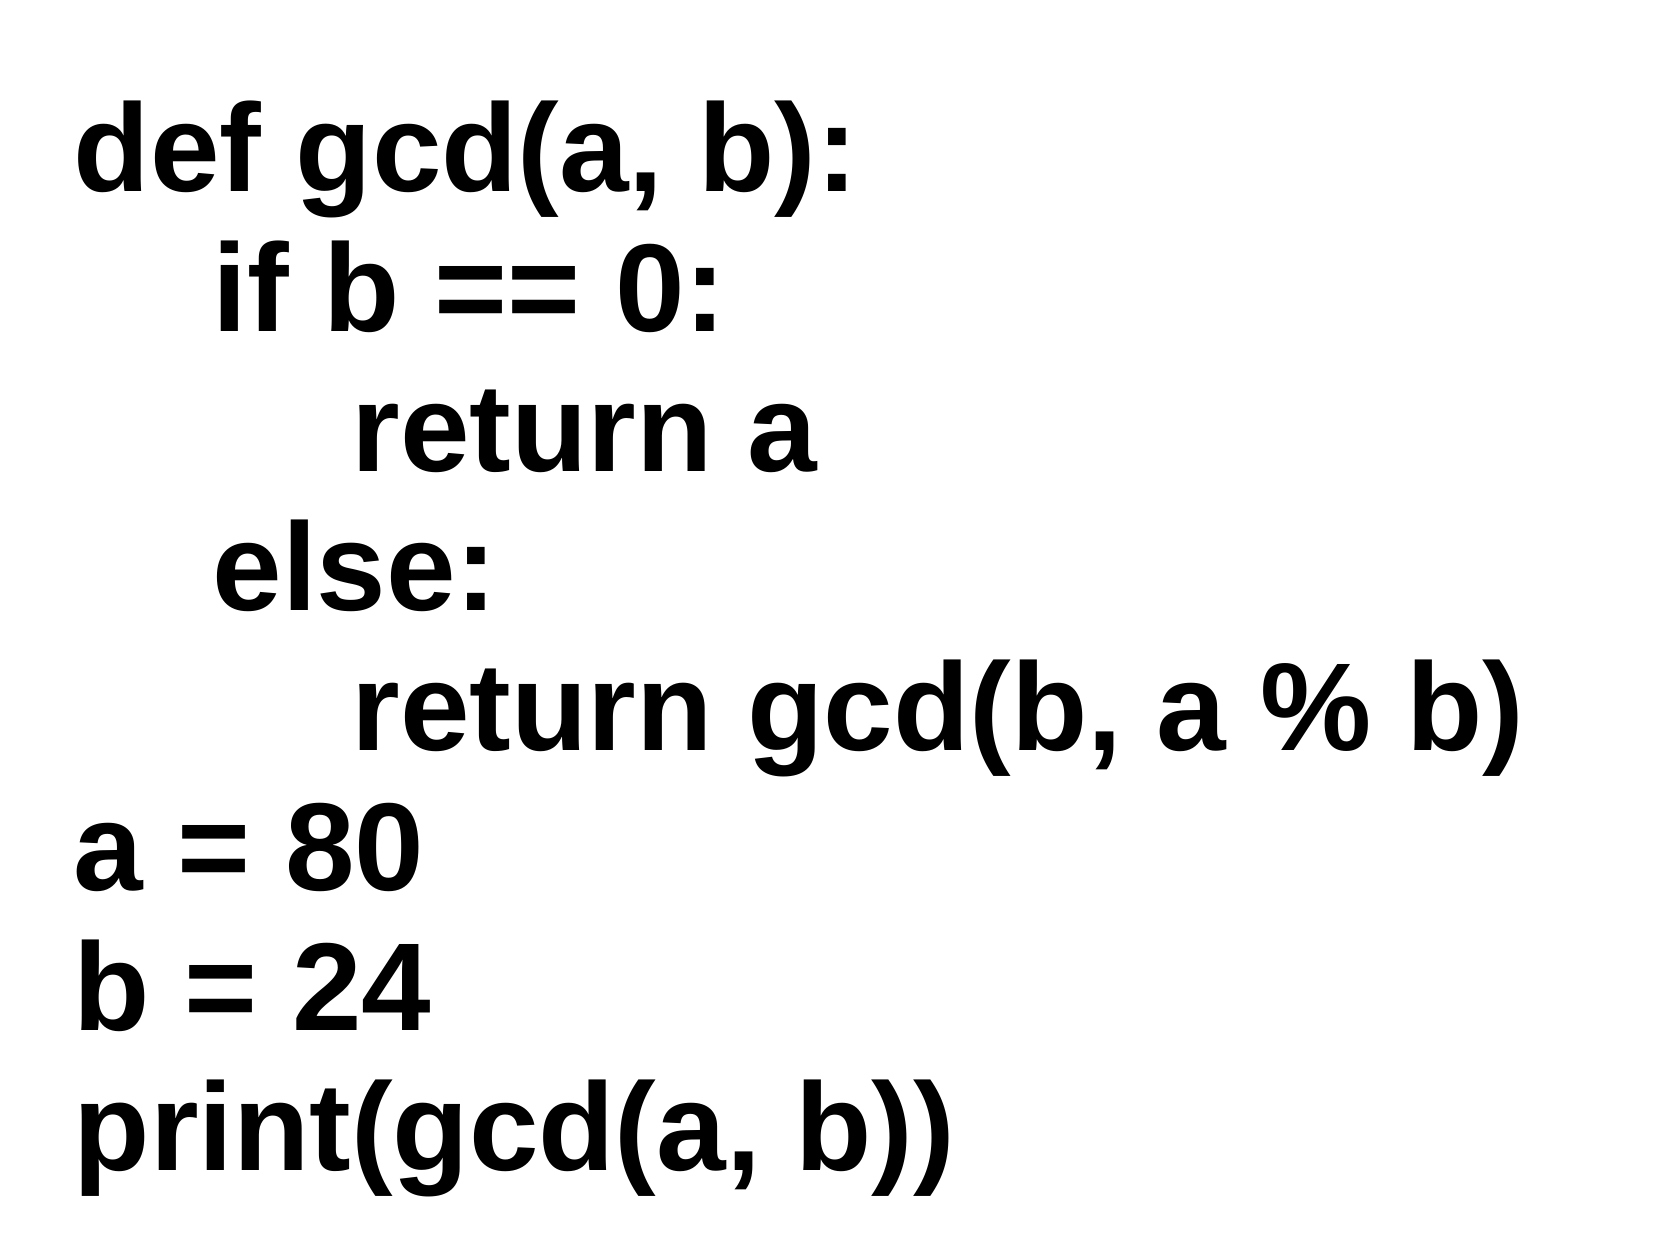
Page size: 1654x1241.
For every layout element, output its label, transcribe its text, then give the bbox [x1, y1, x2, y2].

text_box def gcd(a, b): if b == 0: return a else: return gcd(b, a % b) a = 80 b = 24 print(gcd(a, b)) [59, 70, 1595, 1241]
